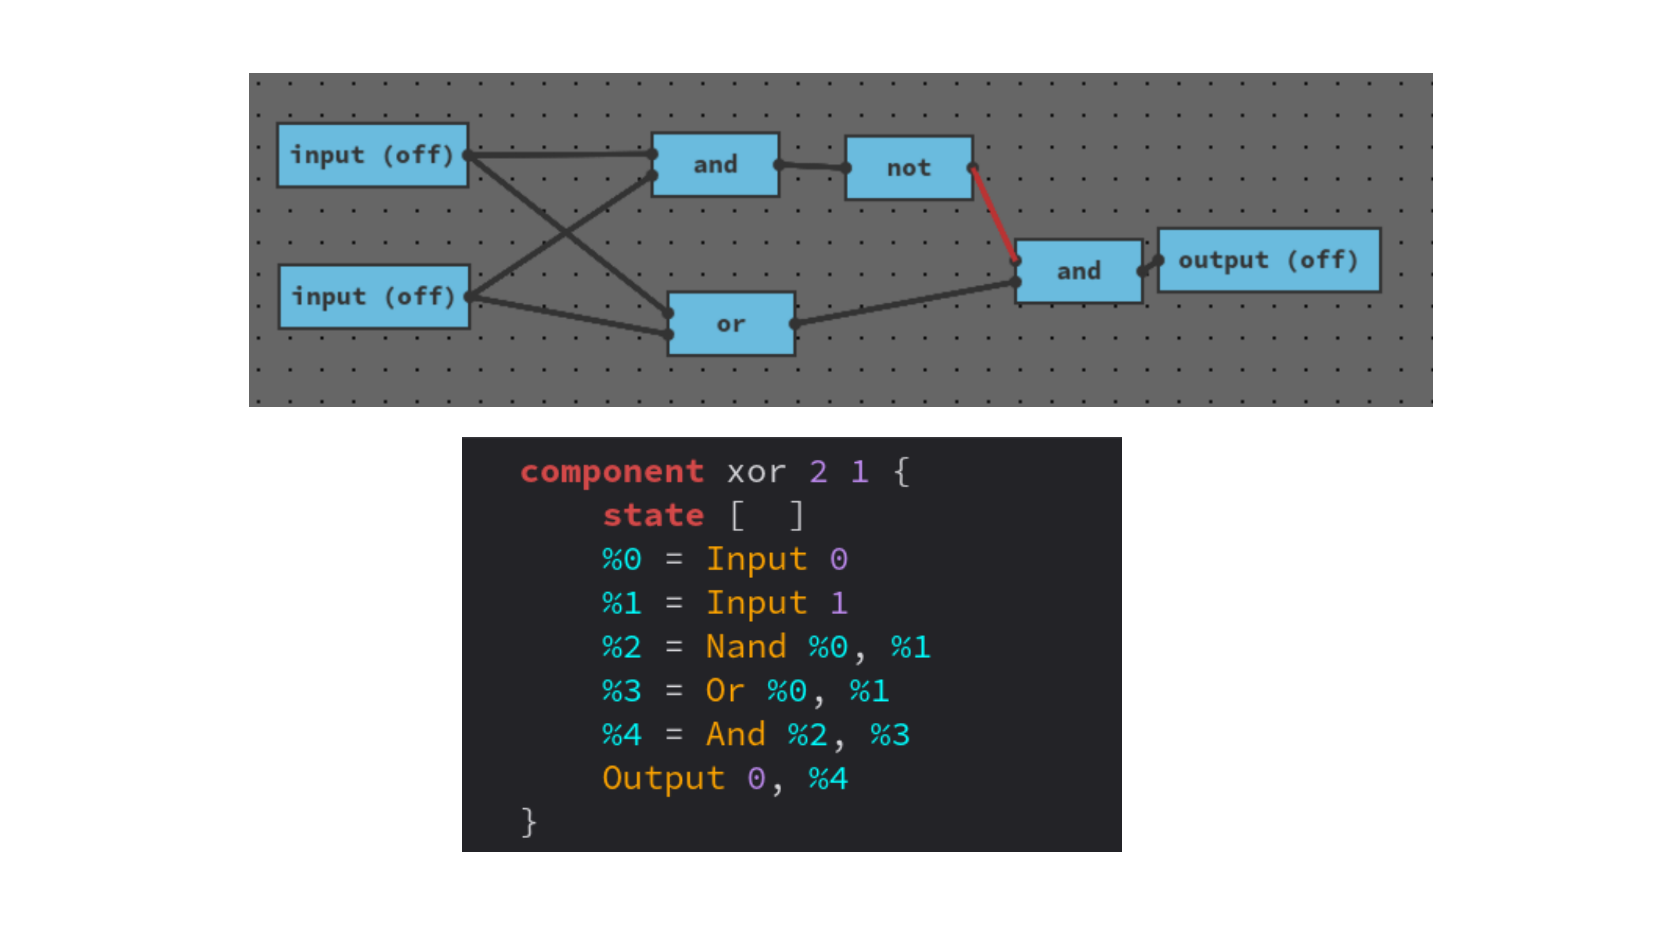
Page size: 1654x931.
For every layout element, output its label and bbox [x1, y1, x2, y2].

picture [462, 437, 1122, 852]
picture [249, 73, 1433, 407]
